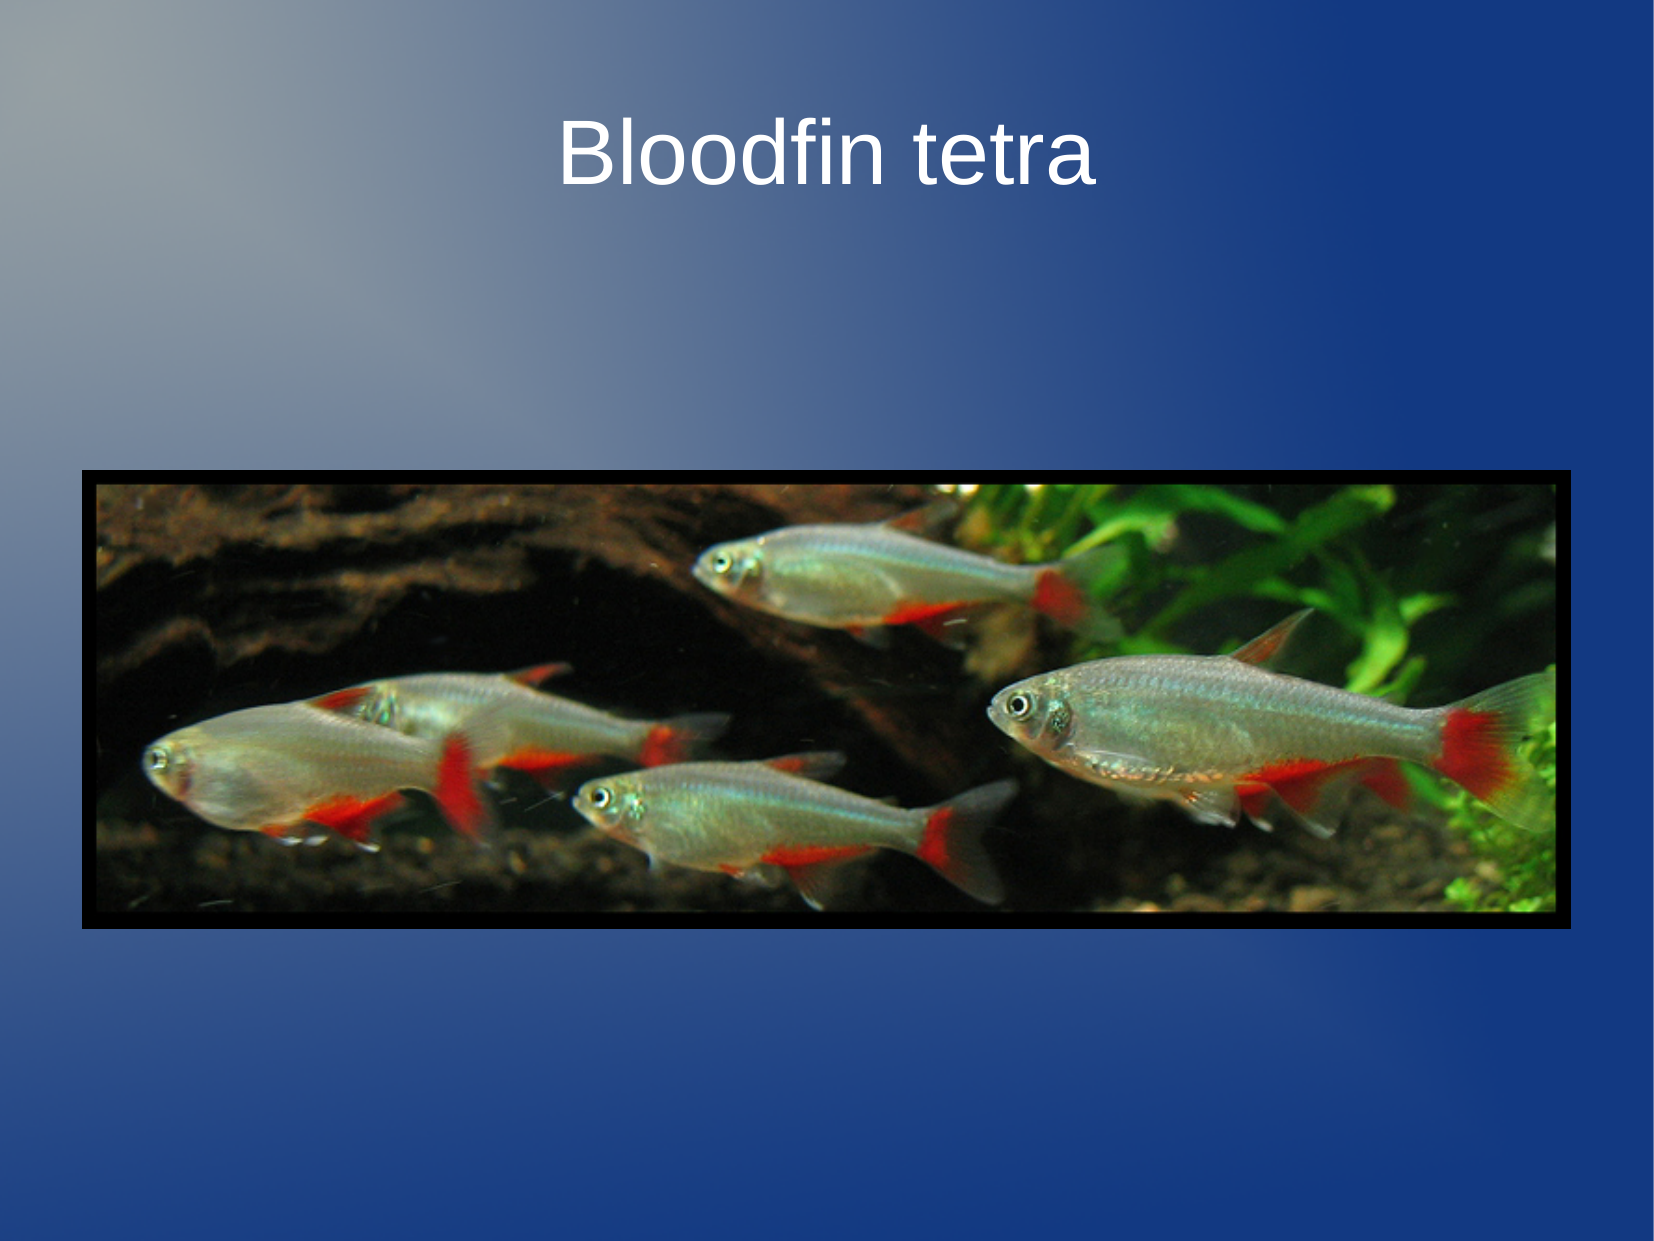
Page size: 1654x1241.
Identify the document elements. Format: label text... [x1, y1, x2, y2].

title Bloodfin tetra [82, 49, 1571, 257]
picture [0, 0, 1654, 1241]
